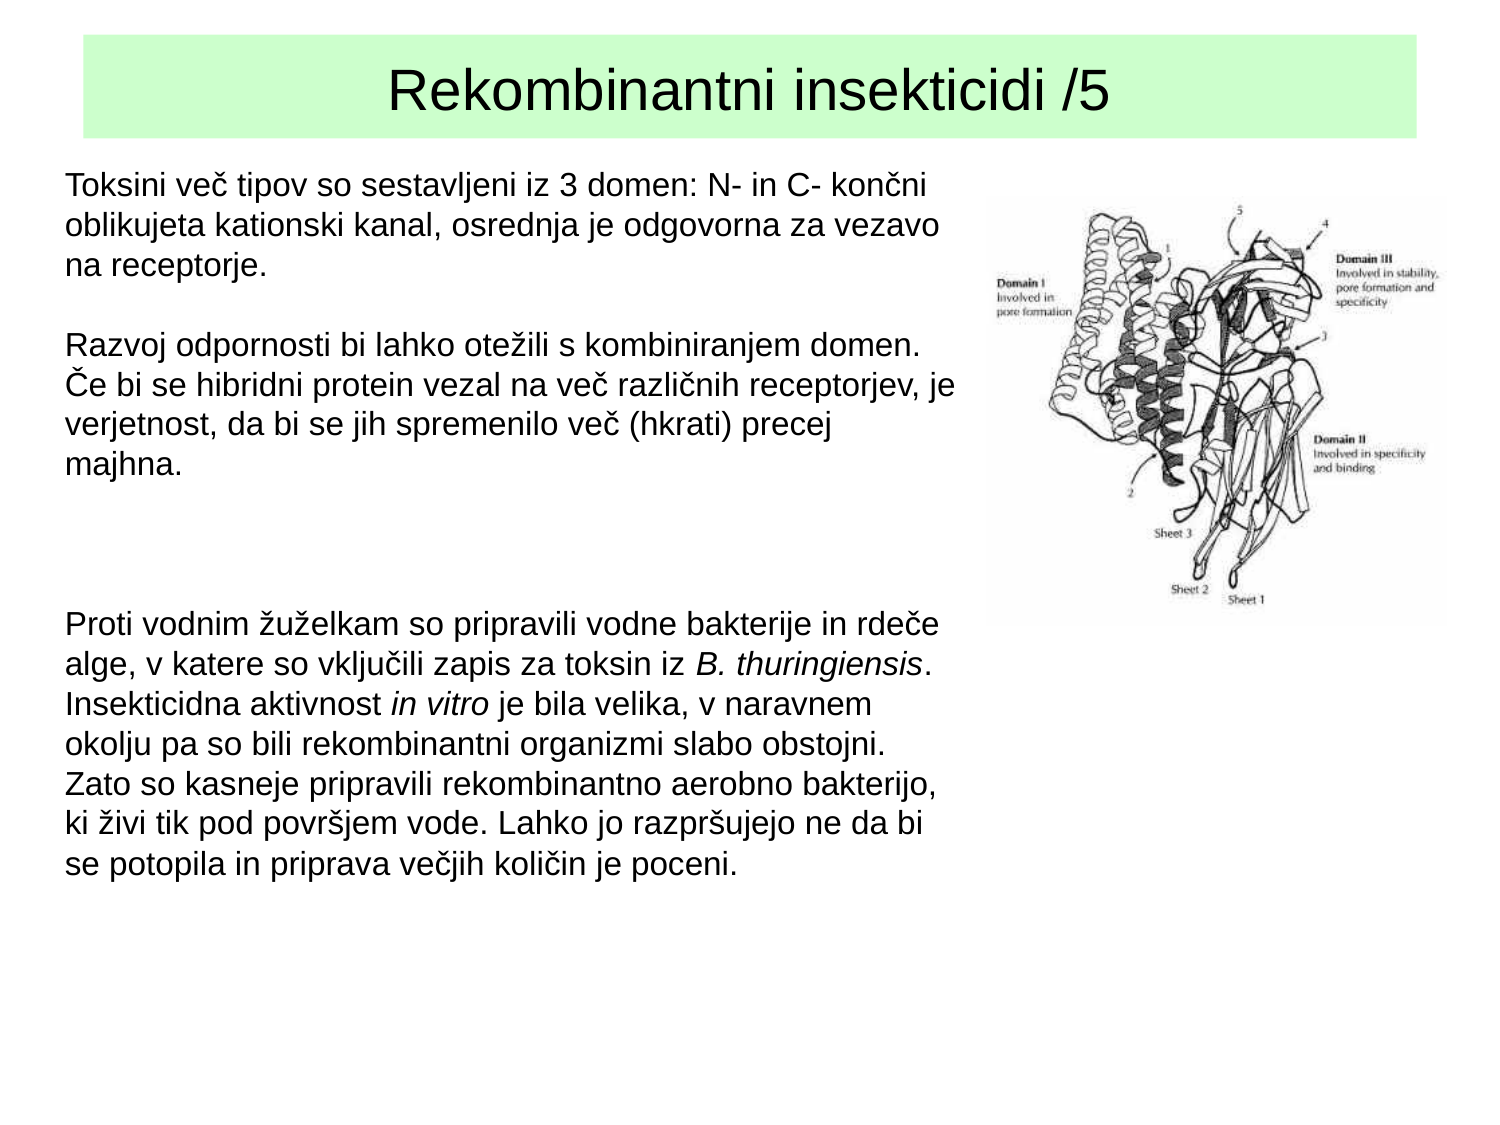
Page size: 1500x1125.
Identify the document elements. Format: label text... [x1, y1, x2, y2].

picture [986, 196, 1447, 628]
text_box Rekombinantni insekticidi /5 [83, 34, 1417, 139]
text_box Toksini več tipov so sestavljeni iz 3 domen: N- in C- končni oblikujeta kationski kanal, osrednja je odgovorna za vezavo na receptorje. Razvoj odpornosti bi lahko otežili s kombiniranjem domen. Če bi se hibridni protein vezal na več različnih receptorjev, je verjetnost, da bi se jih spremenilo več (hkrati) precej majhna. Proti vodnim žuželkam so pripravili vodne bakterije in rdeče alge, v katere so vključili zapis za toksin iz B. thuringiensis. Insekticidna aktivnost in vitro je bila velika, v naravnem okolju pa so bili rekombinantni organizmi slabo obstojni. Zato so kasneje pripravili rekombinantno aerobno bakterijo, ki živi tik pod površjem vode. Lahko jo razpršujejo ne da bi se potopila in priprava večjih količin je poceni. [50, 155, 975, 890]
